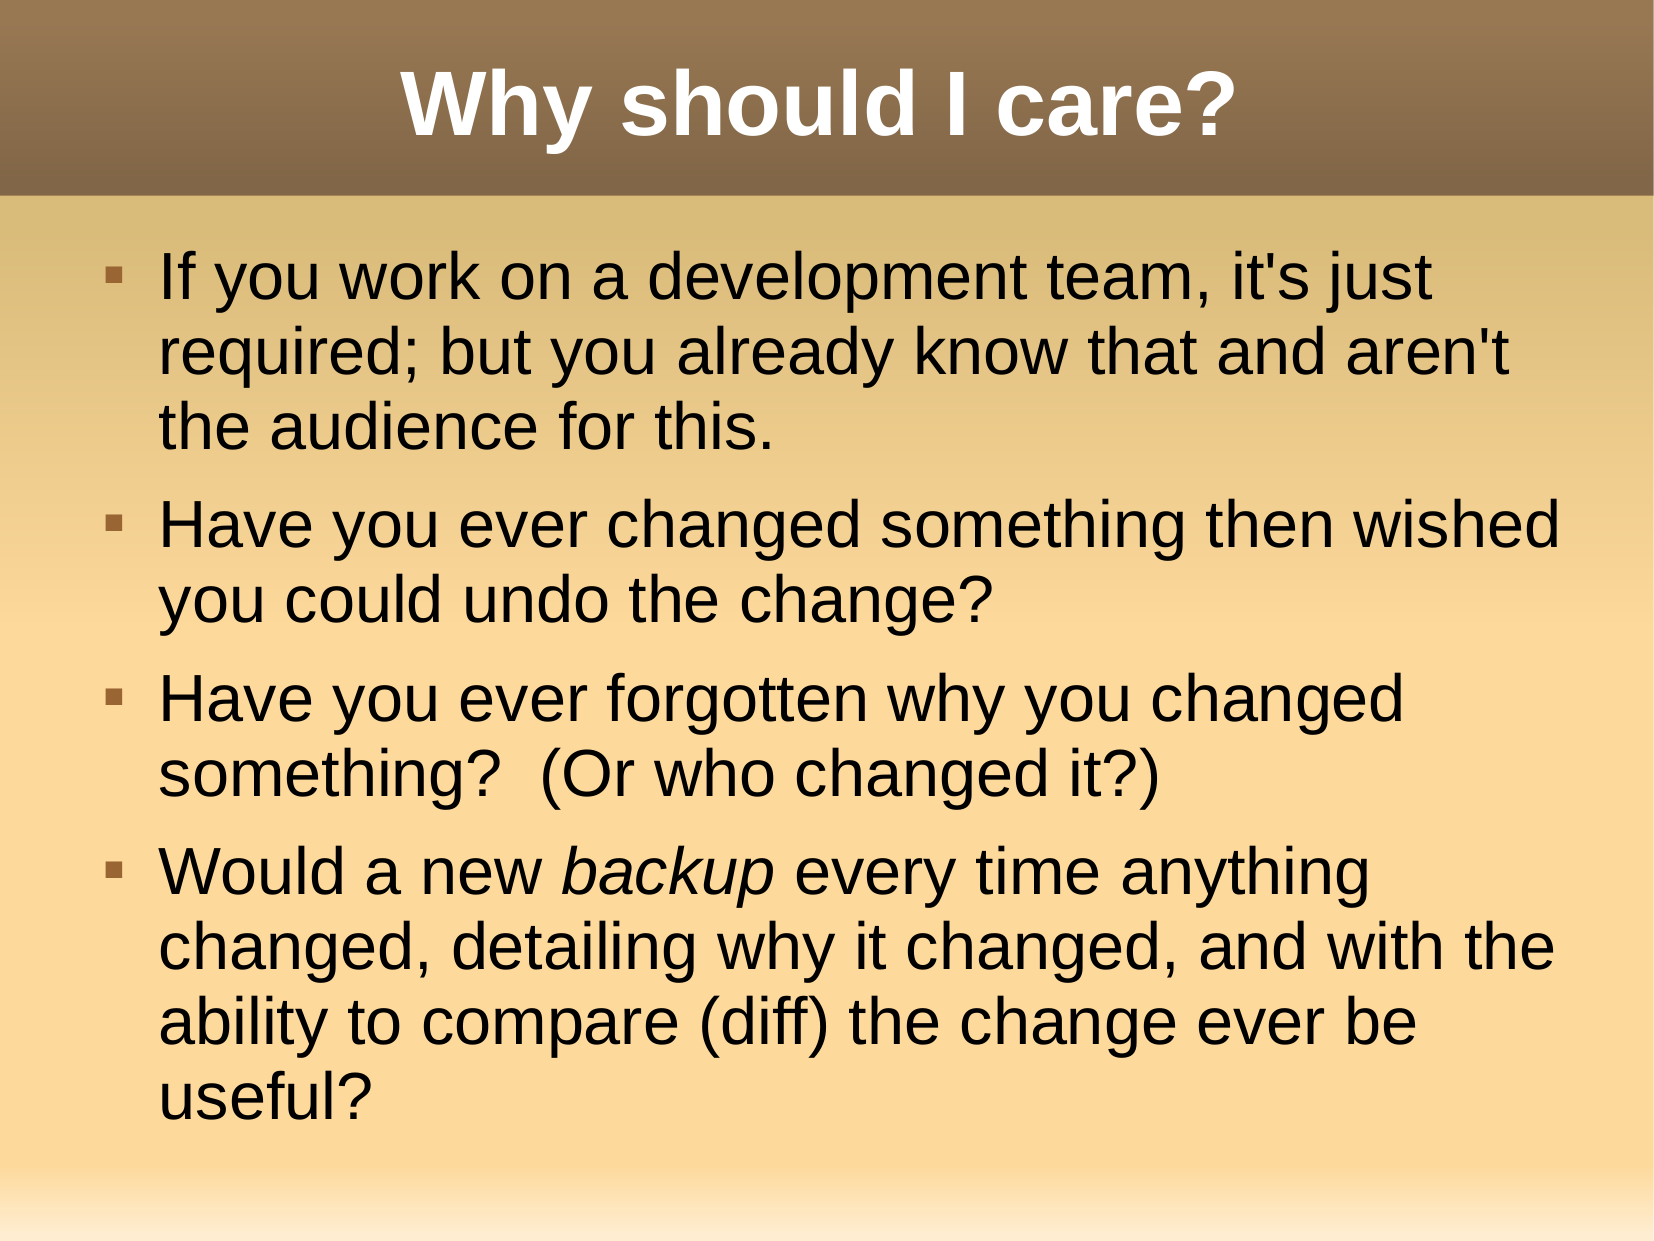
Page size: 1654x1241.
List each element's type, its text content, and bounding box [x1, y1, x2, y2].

picture [0, 0, 1654, 1241]
list If you work on a development team, it's just required; but you already know that and aren't the audience for this. Have you ever changed something then wished you could undo the change? Have you ever forgotten why you changed something? (Or who changed it?) Would a new backup every time anything changed, detailing why it changed, and with the ability to compare (diff) the change ever be useful? [87, 239, 1577, 1178]
title Why should I care? [76, 0, 1565, 208]
